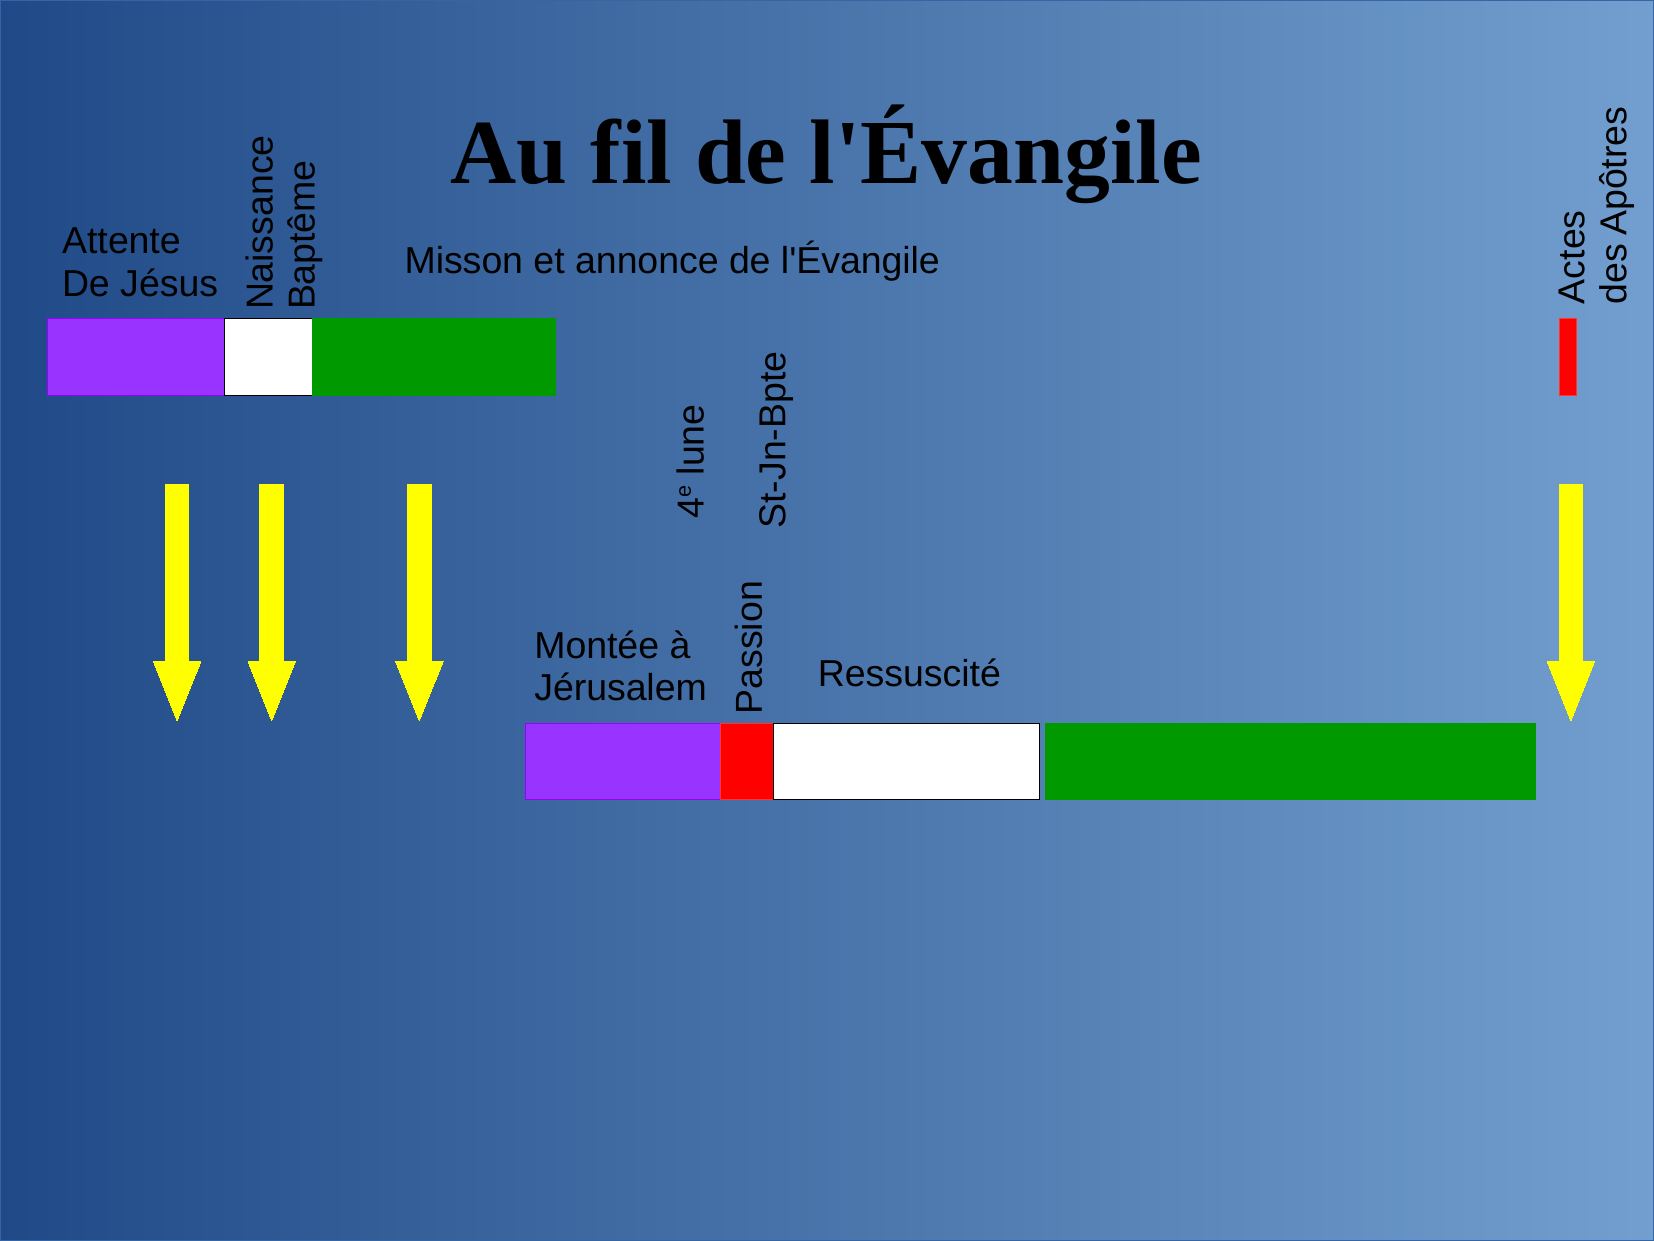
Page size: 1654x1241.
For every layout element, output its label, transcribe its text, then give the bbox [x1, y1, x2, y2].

text_box Actes des Apôtres [1543, 91, 1642, 319]
text_box Attente De Jésus [47, 212, 233, 341]
text_box [1559, 319, 1577, 396]
text_box 4e lune [662, 389, 721, 534]
text_box [525, 723, 1040, 800]
text_box [1547, 484, 1595, 721]
text_box [248, 484, 296, 721]
text_box Ressuscité [803, 644, 1016, 702]
text_box Montée à Jérusalem [519, 616, 733, 753]
title Au fil de l'Évangile [82, 49, 1571, 257]
text_box [47, 318, 556, 396]
text_box St-Jn-Bpte [744, 336, 801, 544]
text_box Passion [720, 543, 786, 729]
text_box [395, 484, 444, 721]
text_box Naissance Baptême [231, 112, 331, 325]
text_box [153, 484, 201, 721]
text_box [1045, 723, 1536, 800]
text_box Misson et annonce de l'Évangile [389, 232, 975, 290]
